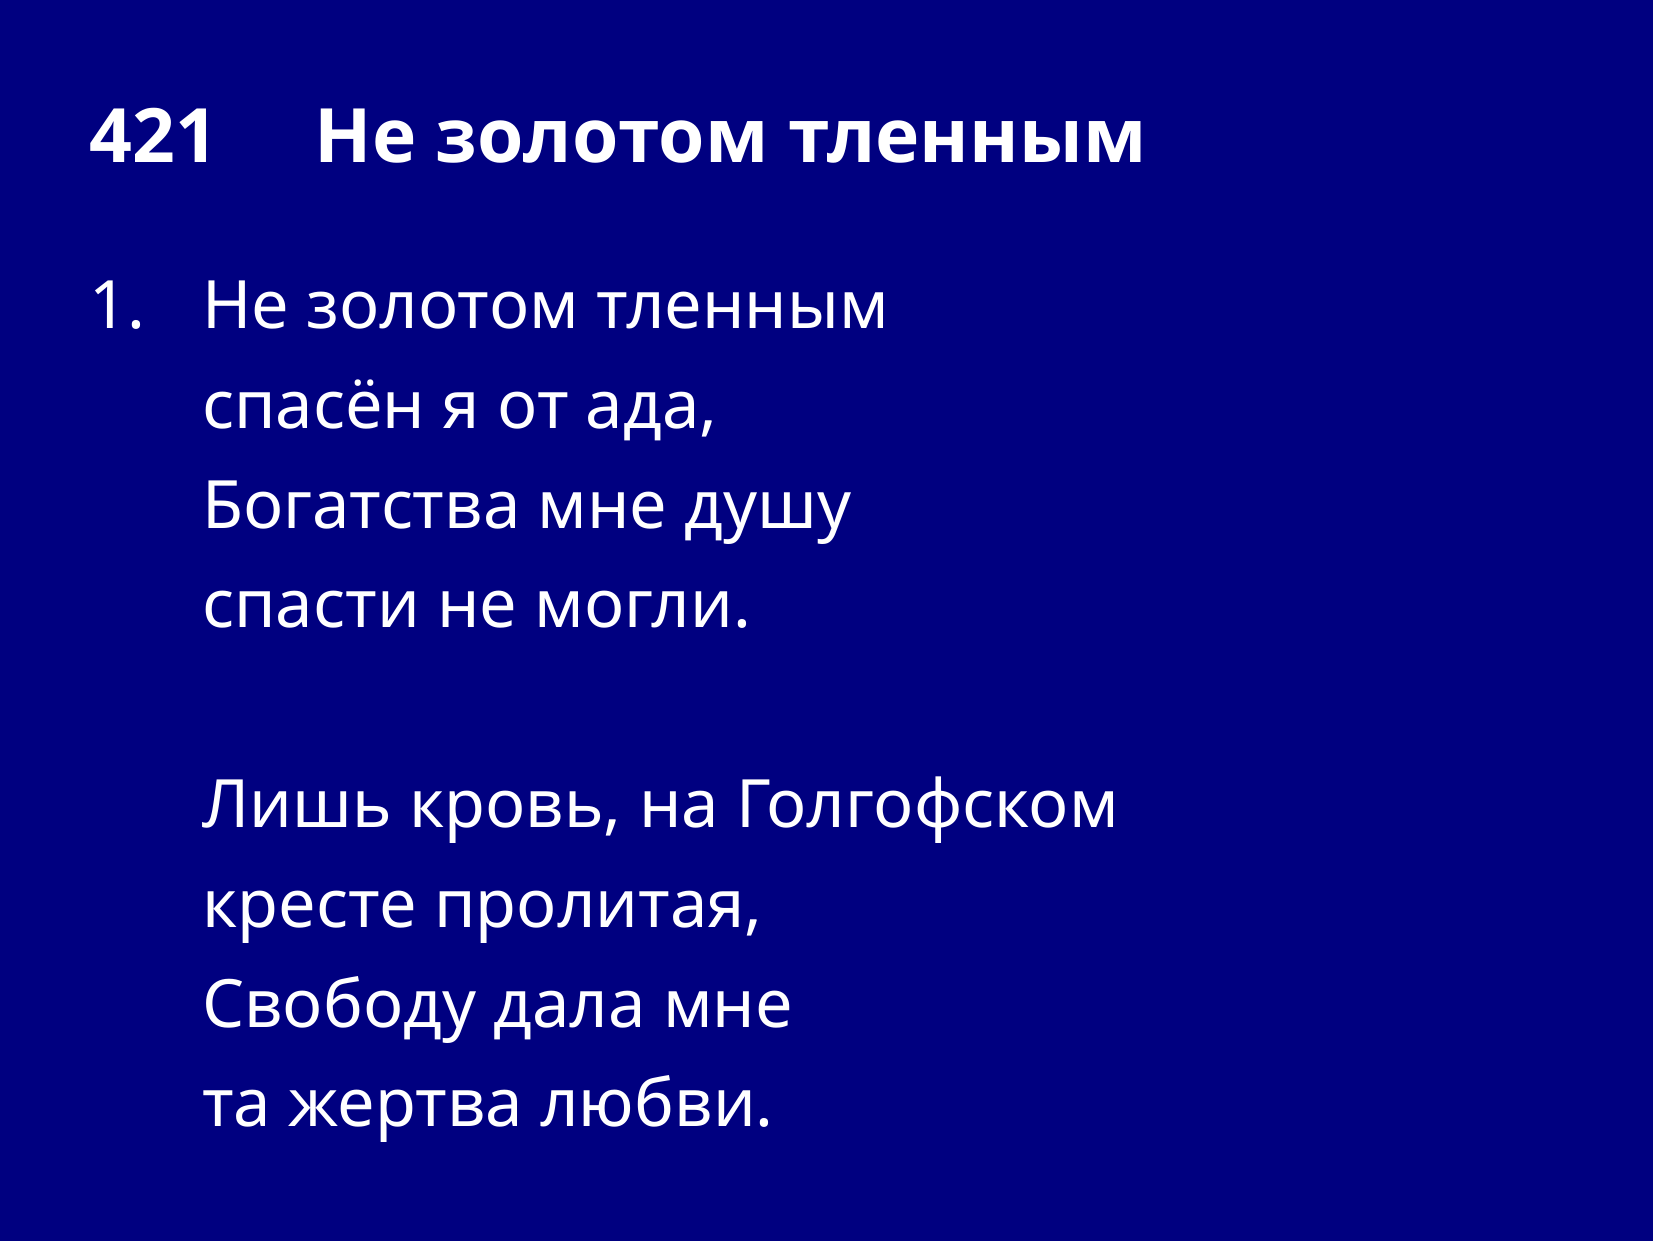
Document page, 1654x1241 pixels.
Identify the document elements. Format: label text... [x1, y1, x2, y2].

text_box 421 Не золотом тленным [75, 75, 1576, 188]
text_box 1. Не золотом тленным спасён я от ада, Богатства мне душу спасти не могли. Лишь кровь, на Голгофском кресте пролитая, Свободу дала мне та жертва любви. [75, 188, 1576, 1163]
